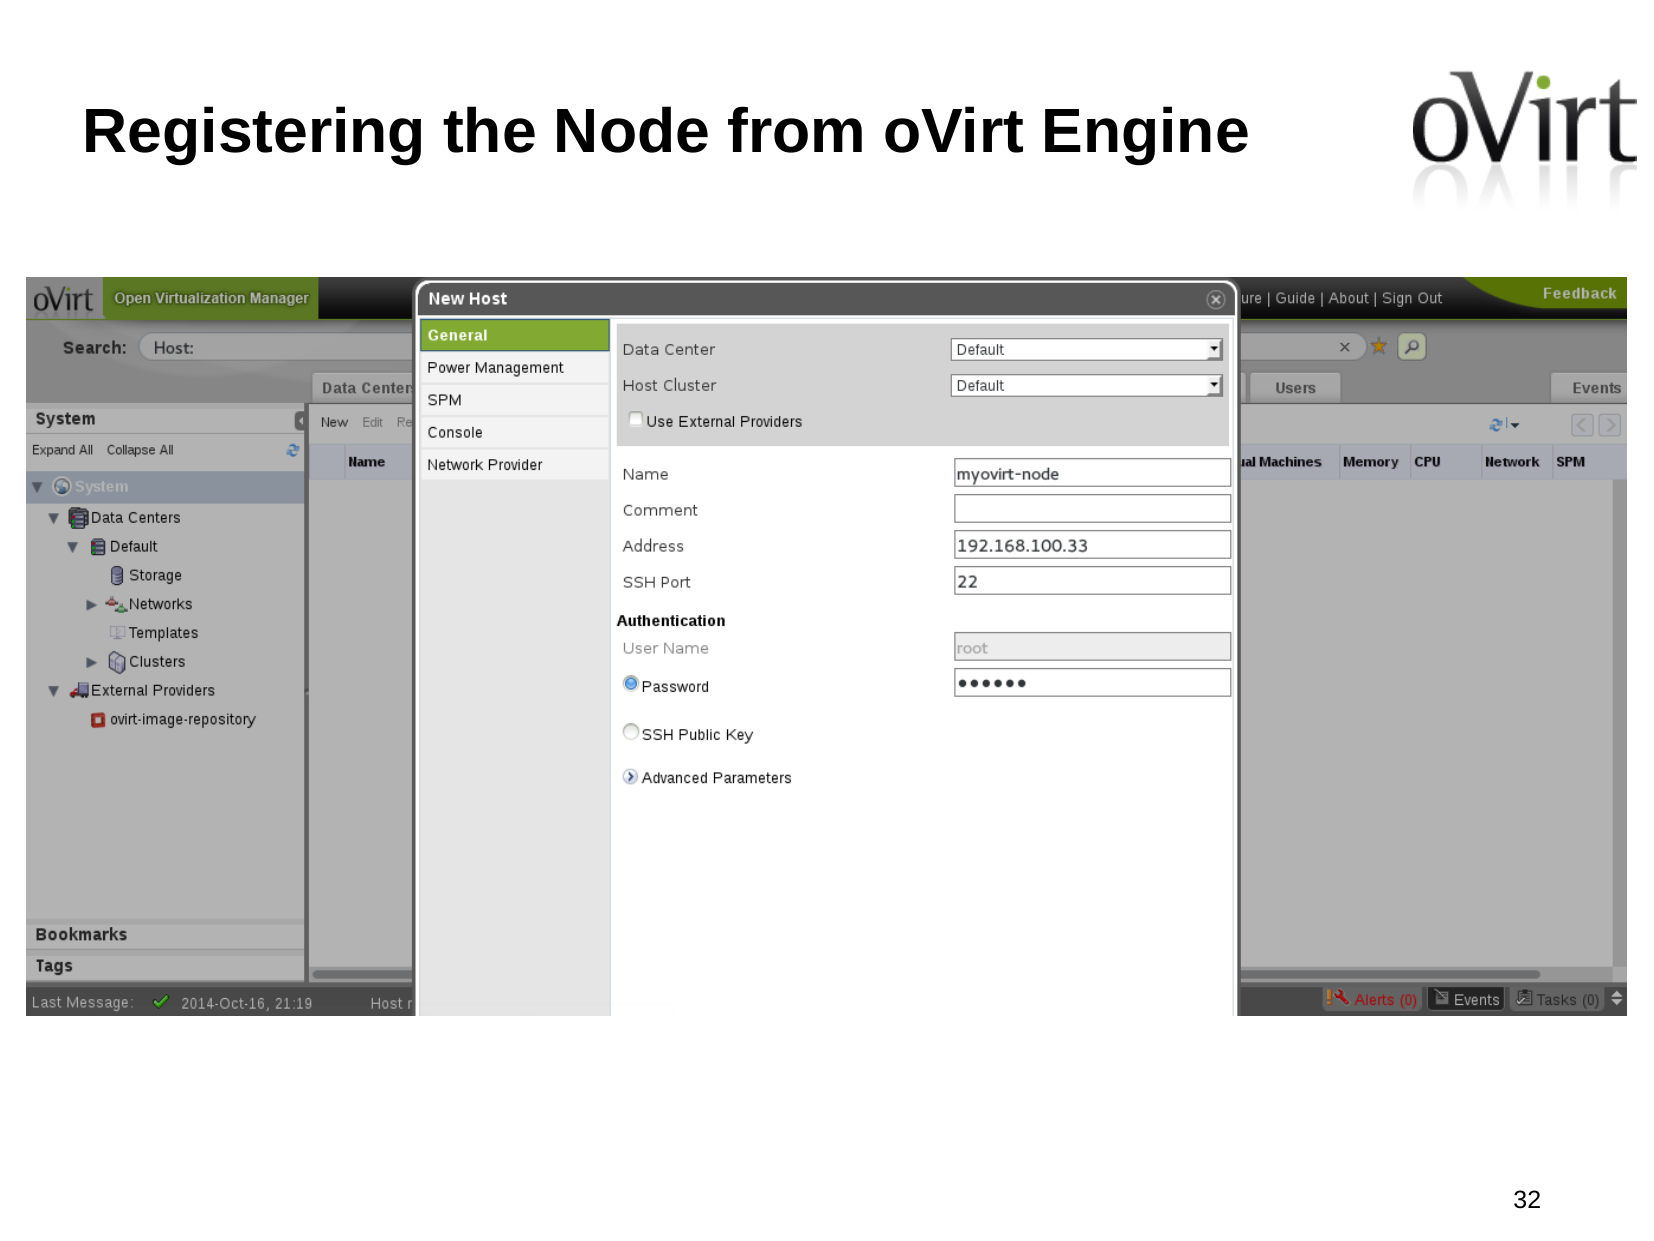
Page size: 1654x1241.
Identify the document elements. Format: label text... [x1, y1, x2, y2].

title Registering the Node from oVirt Engine [82, 37, 1378, 226]
picture [26, 277, 1627, 1016]
picture [1413, 63, 1637, 212]
